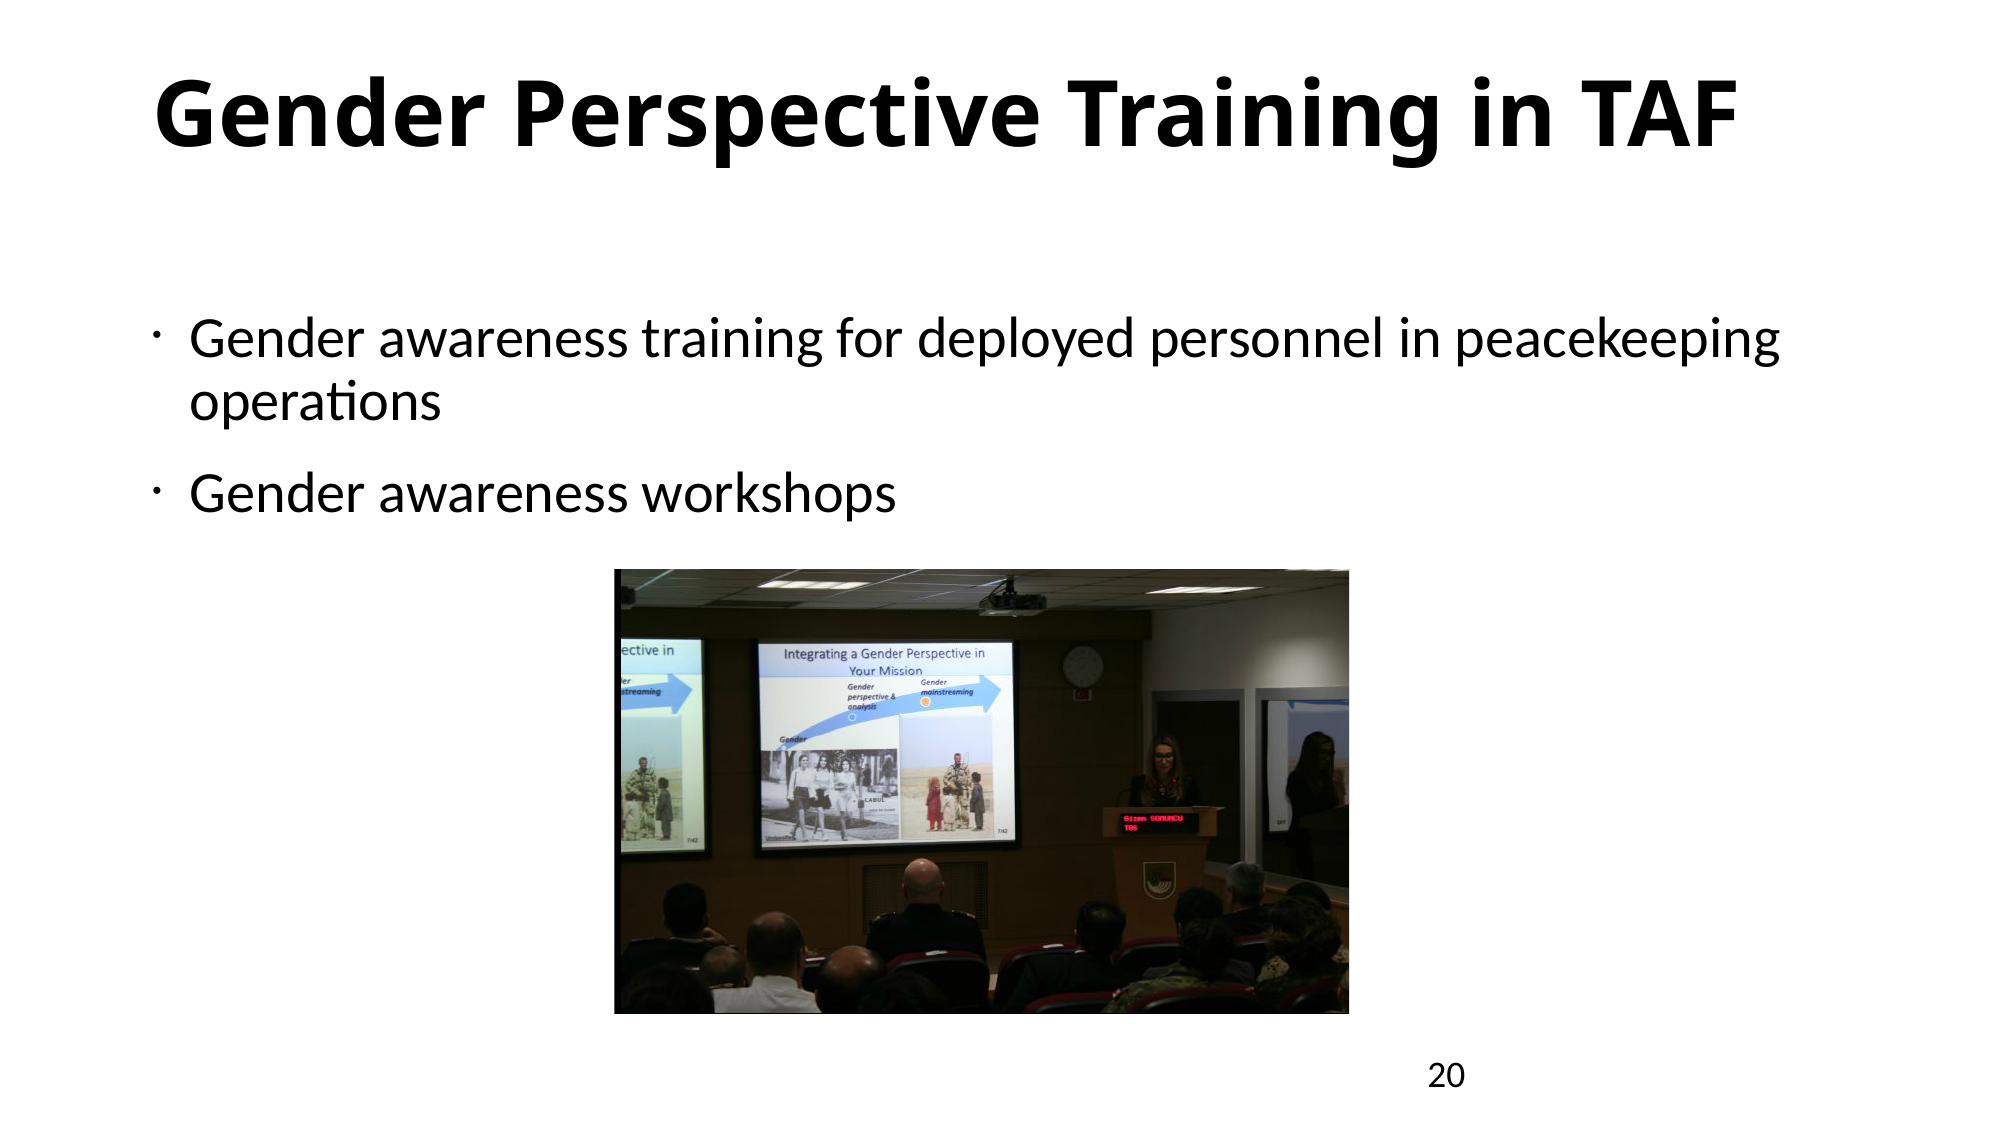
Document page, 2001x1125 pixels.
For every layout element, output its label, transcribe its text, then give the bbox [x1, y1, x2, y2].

title Gender Perspective Training in TAF [137, 59, 1863, 278]
list Gender awareness training for deployed personnel in peacekeeping operations Gender awareness workshops [137, 299, 1863, 1014]
picture [614, 569, 1350, 1014]
slide_number <number> [1412, 1042, 1863, 1103]
